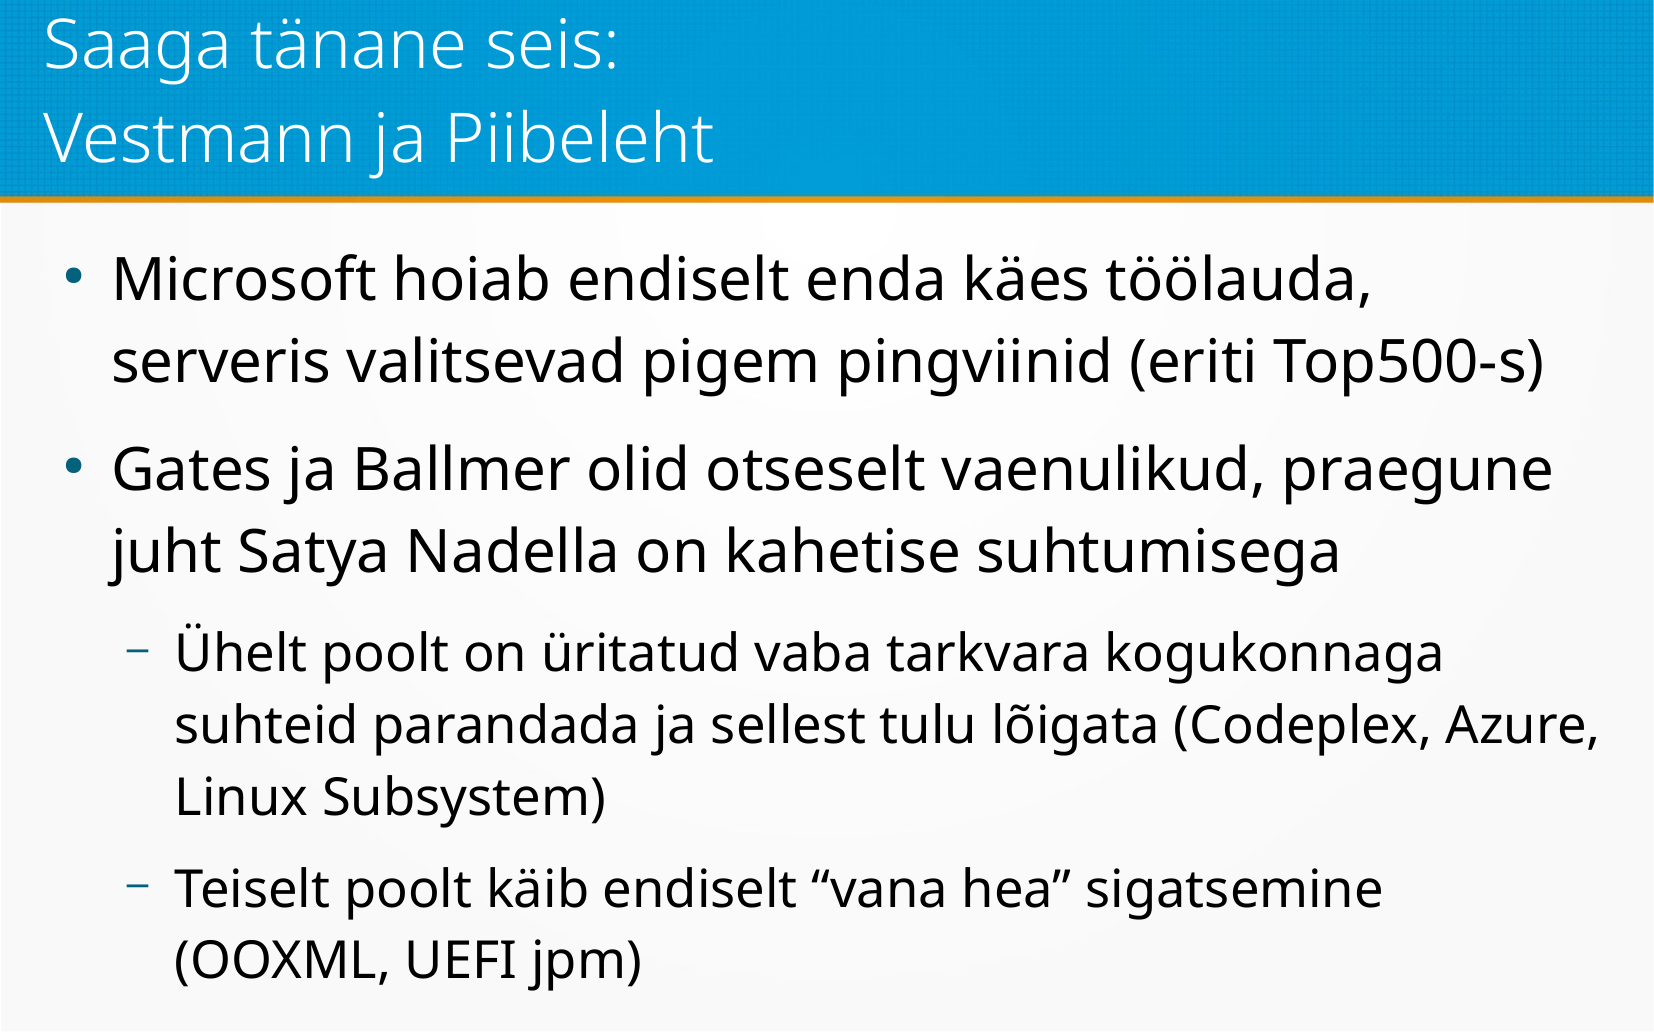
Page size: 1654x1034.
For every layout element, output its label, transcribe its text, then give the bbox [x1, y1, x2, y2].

title Saaga tänane seis: Vestmann ja Piibeleht [43, 0, 1619, 184]
picture [0, 195, 1654, 1034]
list Microsoft hoiab endiselt enda käes töölauda, serveris valitsevad pigem pingviinid (eriti Top500-s) Gates ja Ballmer olid otseselt vaenulikud, praegune juht Satya Nadella on kahetise suhtumisega Ühelt poolt on üritatud vaba tarkvara kogukonnaga suhteid parandada ja sellest tulu lõigata (Codeplex, Azure, Linux Subsystem) Teiselt poolt käib endiselt “vana hea” sigatsemine (OOXML, UEFI jpm) [47, 236, 1607, 1002]
